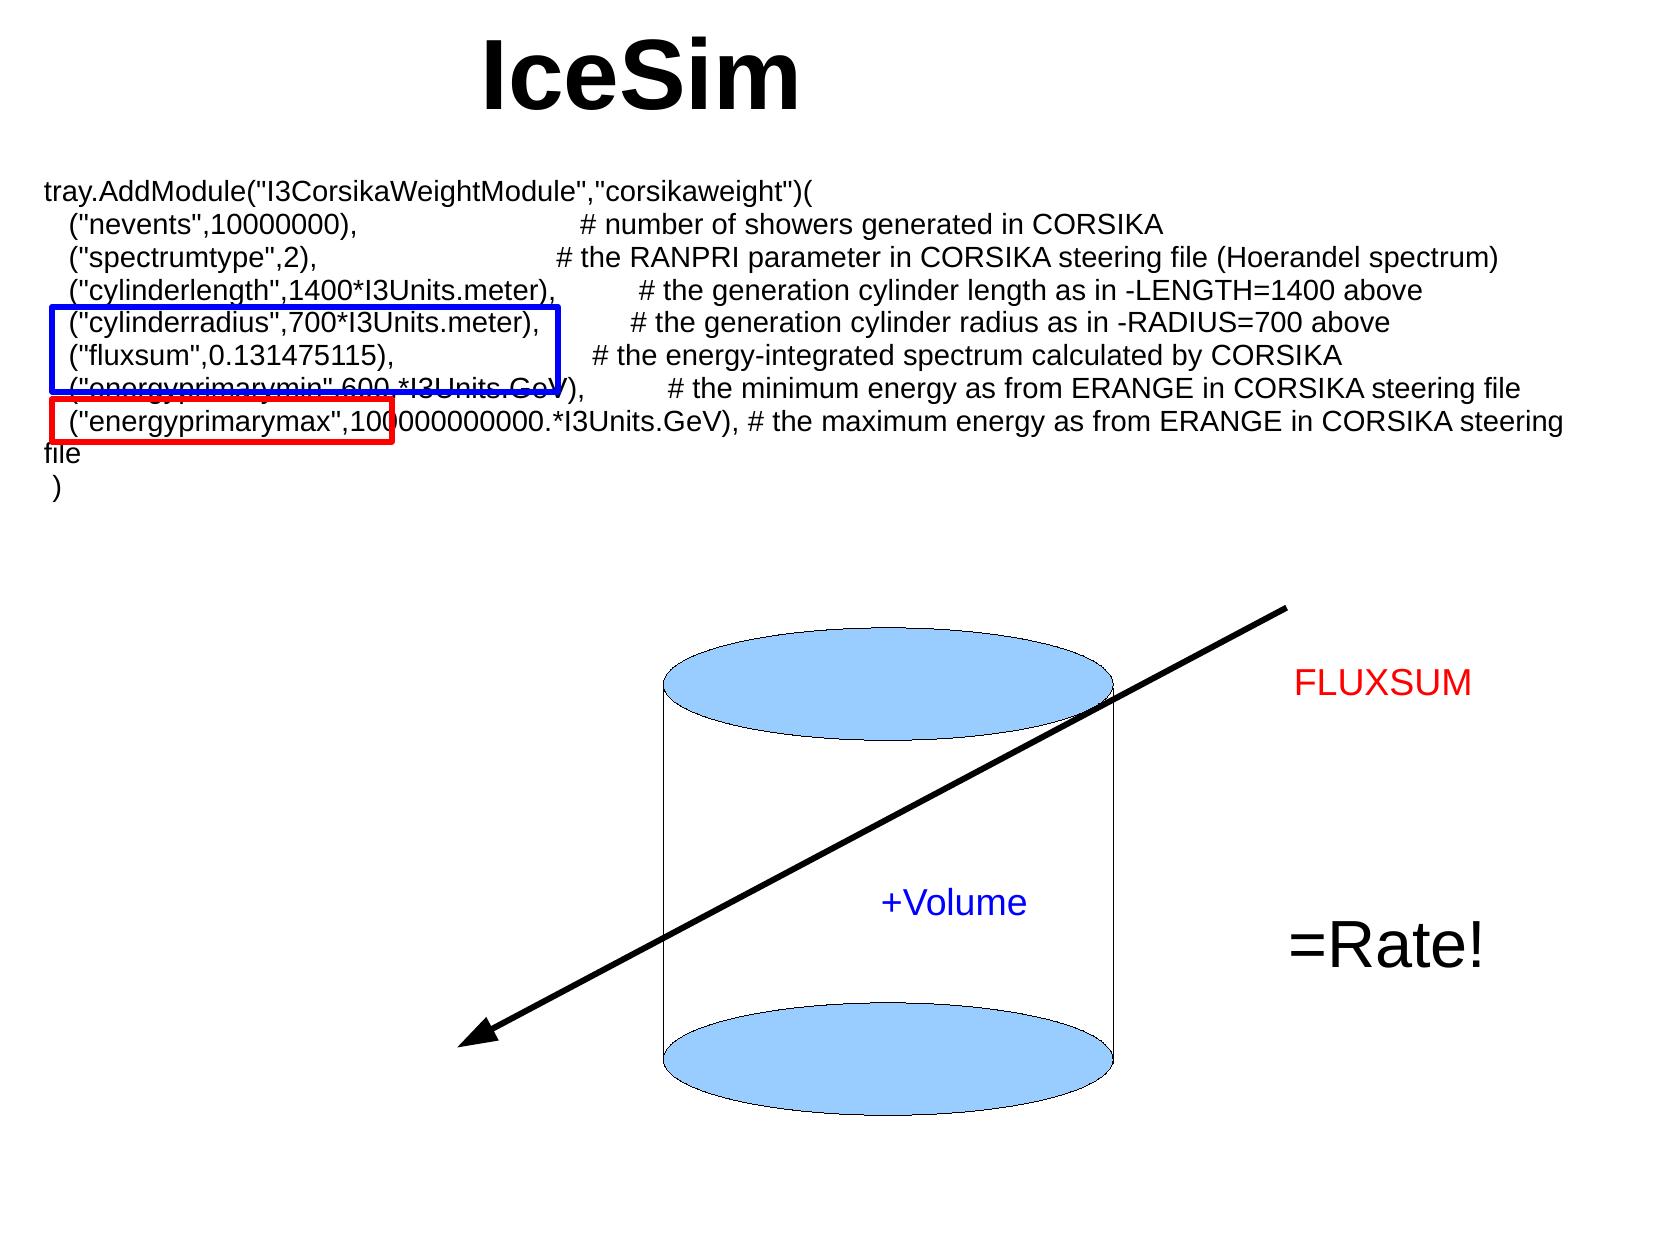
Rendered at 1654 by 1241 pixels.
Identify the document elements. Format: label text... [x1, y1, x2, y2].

text_box [663, 1002, 1114, 1116]
text_box =Rate! [1273, 900, 1501, 1015]
text_box [663, 627, 1114, 741]
text_box tray.AddModule("I3CorsikaWeightModule","corsikaweight")( ("nevents",10000000), # number of showers generated in CORSIKA ("spectrumtype",2), # the RANPRI parameter in CORSIKA steering file (Hoerandel spectrum) ("cylinderlength",1400*I3Units.meter), # the generation cylinder length as in -LENGTH=1400 above ("cylinderradius",700*I3Units.meter), # the generation cylinder radius as in -RADIUS=700 above ("fluxsum",0.131475115), # the energy-integrated spectrum calculated by CORSIKA ("energyprimarymin",600.*I3Units.GeV), # the minimum energy as from ERANGE in CORSIKA steering file ("energyprimarymax",100000000000.*I3Units.GeV), # the maximum energy as from ERANGE in CORSIKA steering file ) [29, 167, 1592, 619]
text_box +Volume [866, 873, 1043, 945]
text_box IceSim [465, 11, 818, 178]
text_box FLUXSUM [1278, 653, 1487, 725]
